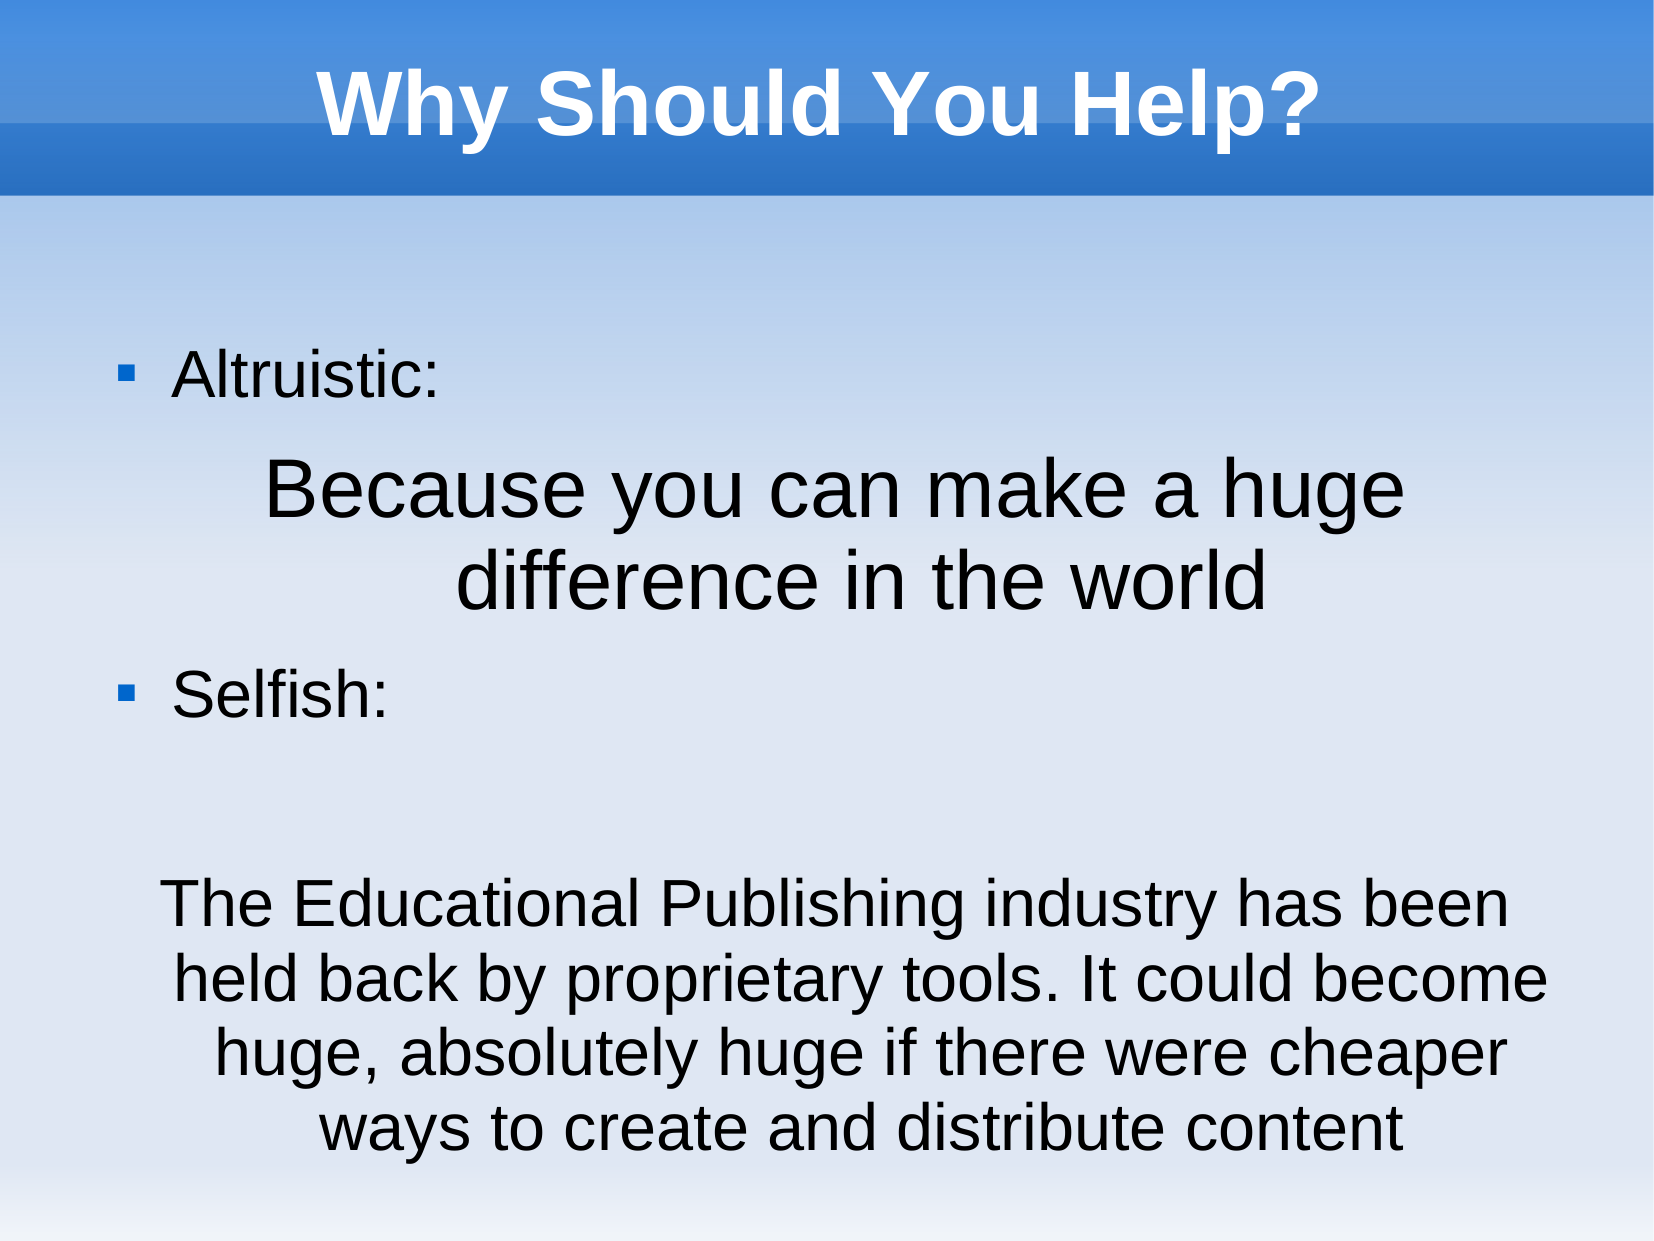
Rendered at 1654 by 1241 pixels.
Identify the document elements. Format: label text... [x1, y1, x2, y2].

list Altruistic: Because you can make a huge difference in the world Selfish: The Educational Publishing industry has been held back by proprietary tools. It could become huge, absolutely huge if there were cheaper ways to create and distribute content [82, 337, 1571, 1241]
title Why Should You Help? [76, 0, 1565, 208]
picture [0, 0, 1654, 1241]
